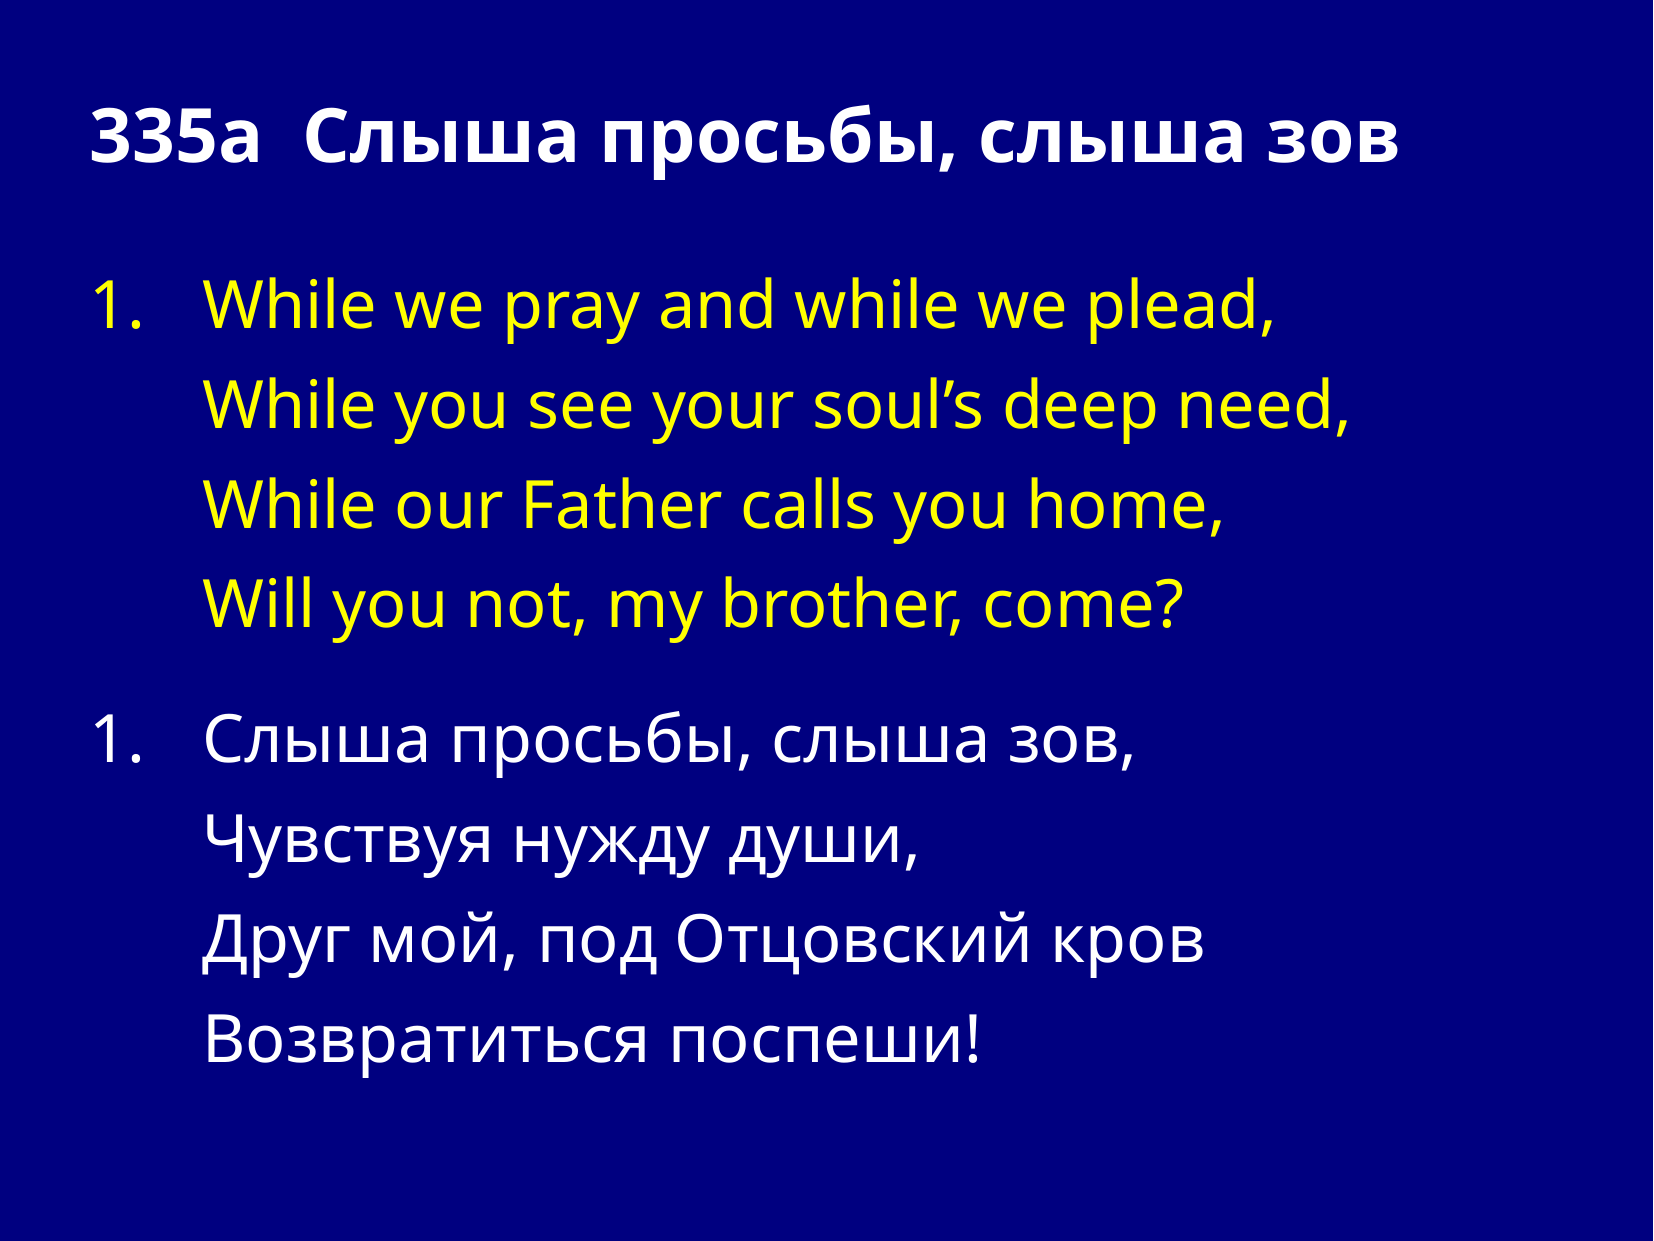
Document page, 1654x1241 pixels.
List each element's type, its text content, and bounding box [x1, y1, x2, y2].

text_box 1. While we pray and while we plead, While you see your soul’s deep need, While our Father calls you home, Will you not, my brother, come? [75, 188, 1576, 638]
text_box 1. Слыша просьбы, слыша зов, Чувствуя нужду души, Друг мой, под Отцовский кров Возвратиться поспеши! [75, 675, 1576, 1163]
text_box 335а Слыша просьбы, слыша зов [75, 75, 1653, 188]
